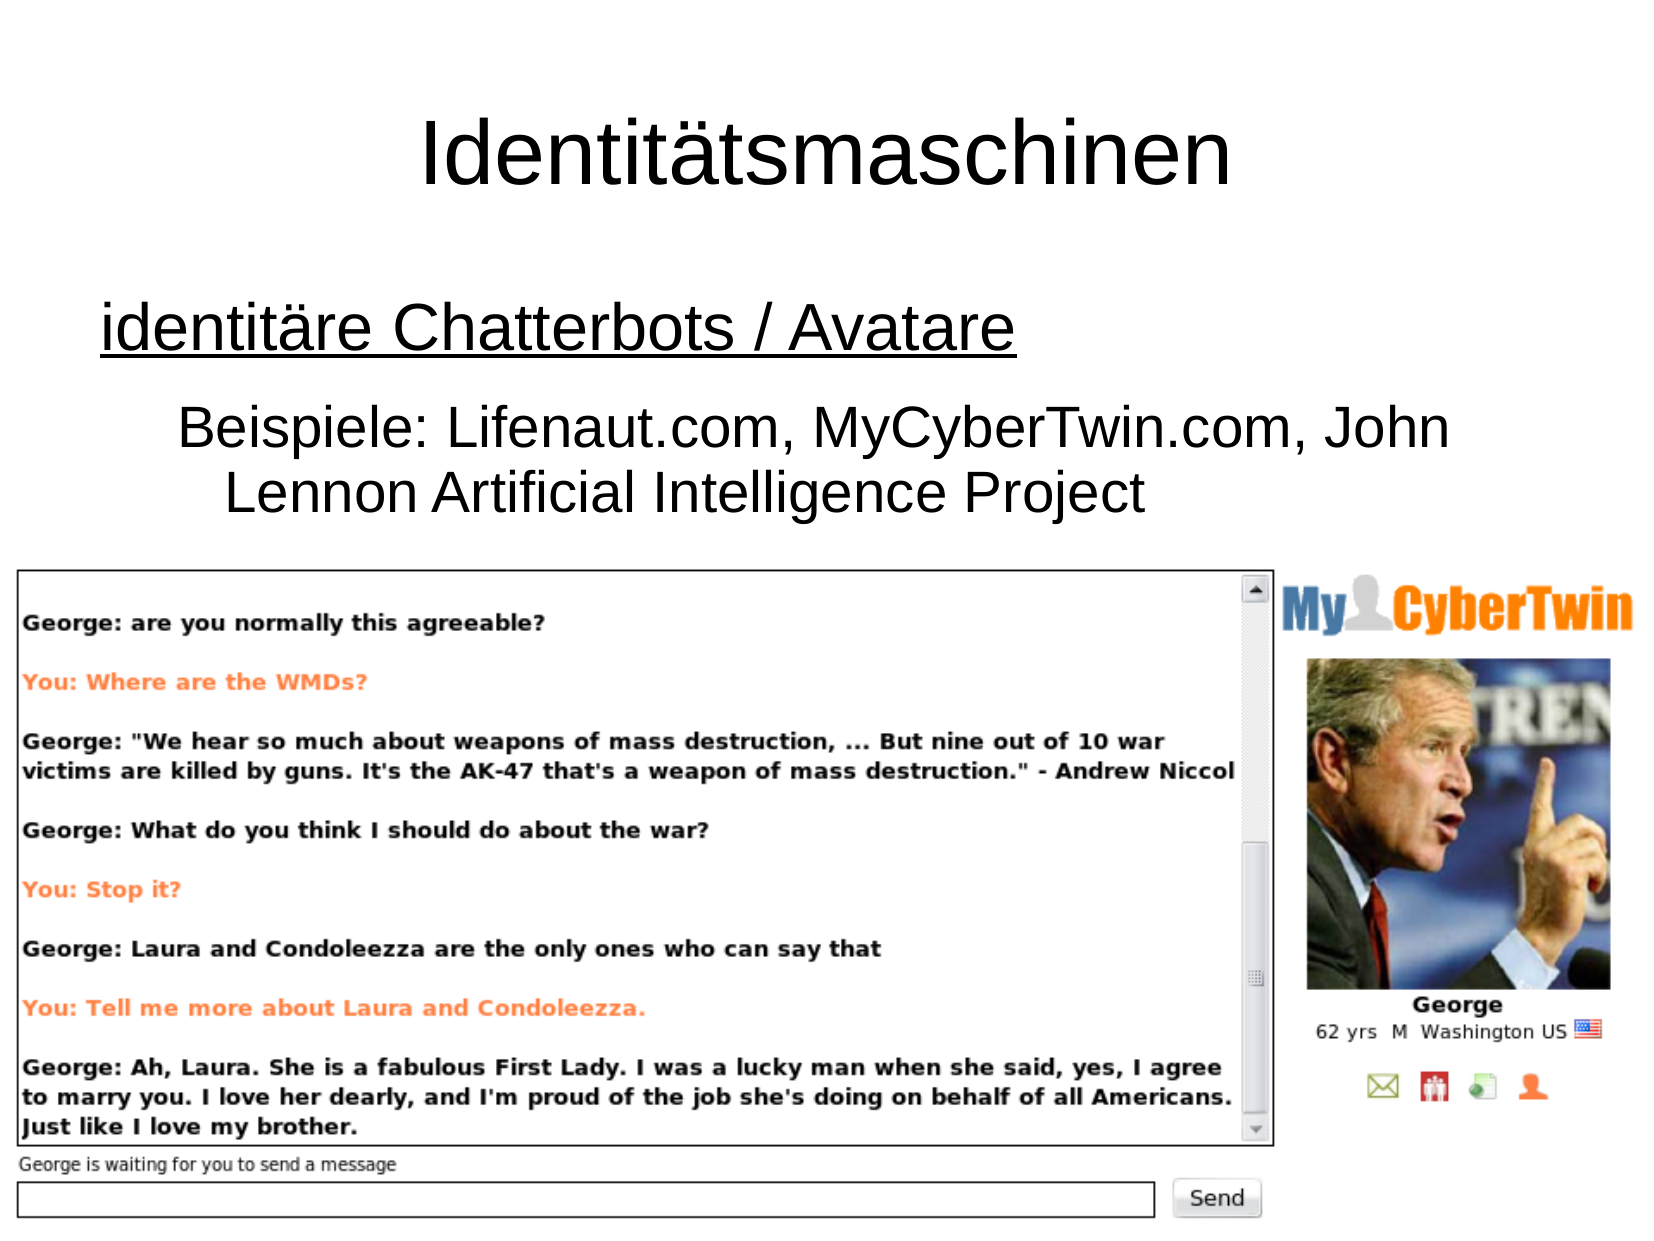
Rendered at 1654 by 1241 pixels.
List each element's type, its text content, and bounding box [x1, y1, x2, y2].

title Identitätsmaschinen [82, 56, 1571, 250]
picture [0, 556, 1654, 1241]
list identitäre Chatterbots / Avatare Beispiele: Lifenaut.com, MyCyberTwin.com, John Lennon Artificial Intelligence Project [82, 290, 1571, 556]
